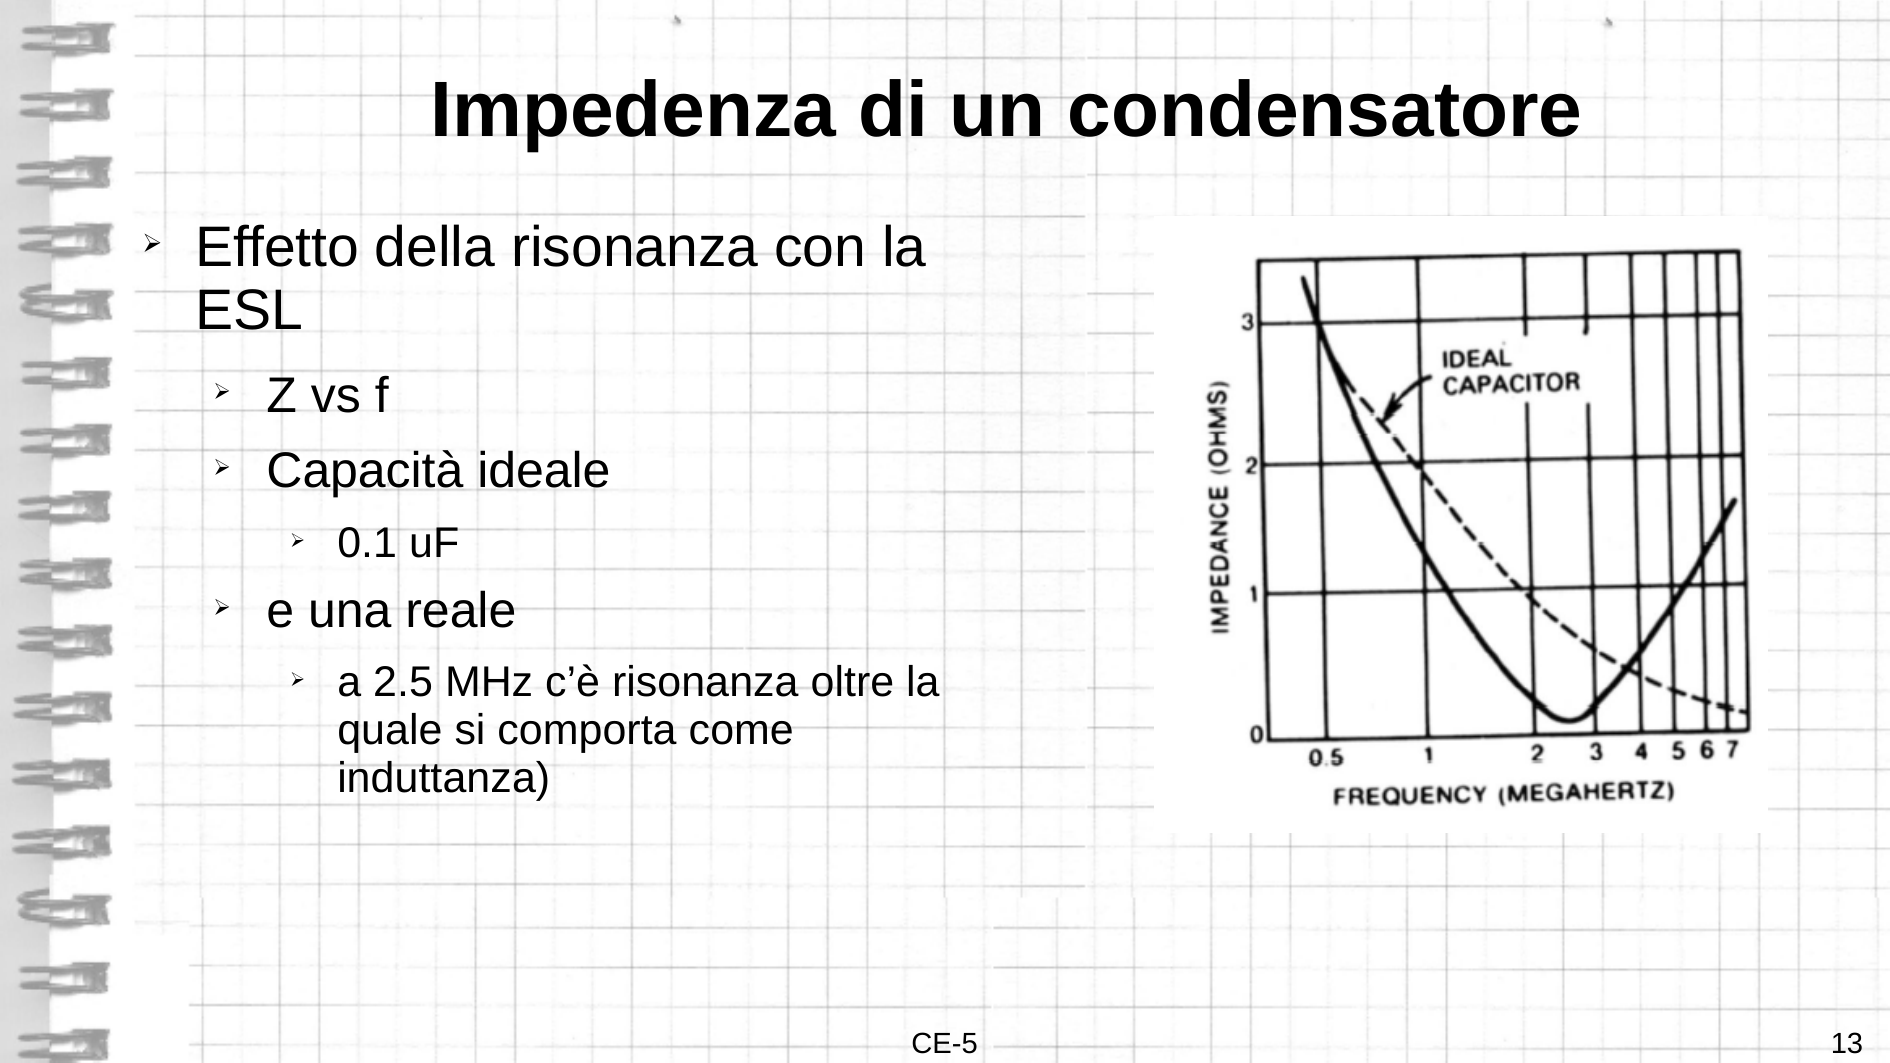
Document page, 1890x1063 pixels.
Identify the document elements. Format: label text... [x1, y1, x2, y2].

list Effetto della risonanza con la ESL Z vs f Capacità ideale 0.1 uF e una reale a 2.5 MHz c’è risonanza oltre la quale si comporta come induttanza) [124, 214, 986, 832]
title Impedenza di un condensatore [124, 20, 1890, 198]
picture [0, 0, 1890, 1063]
